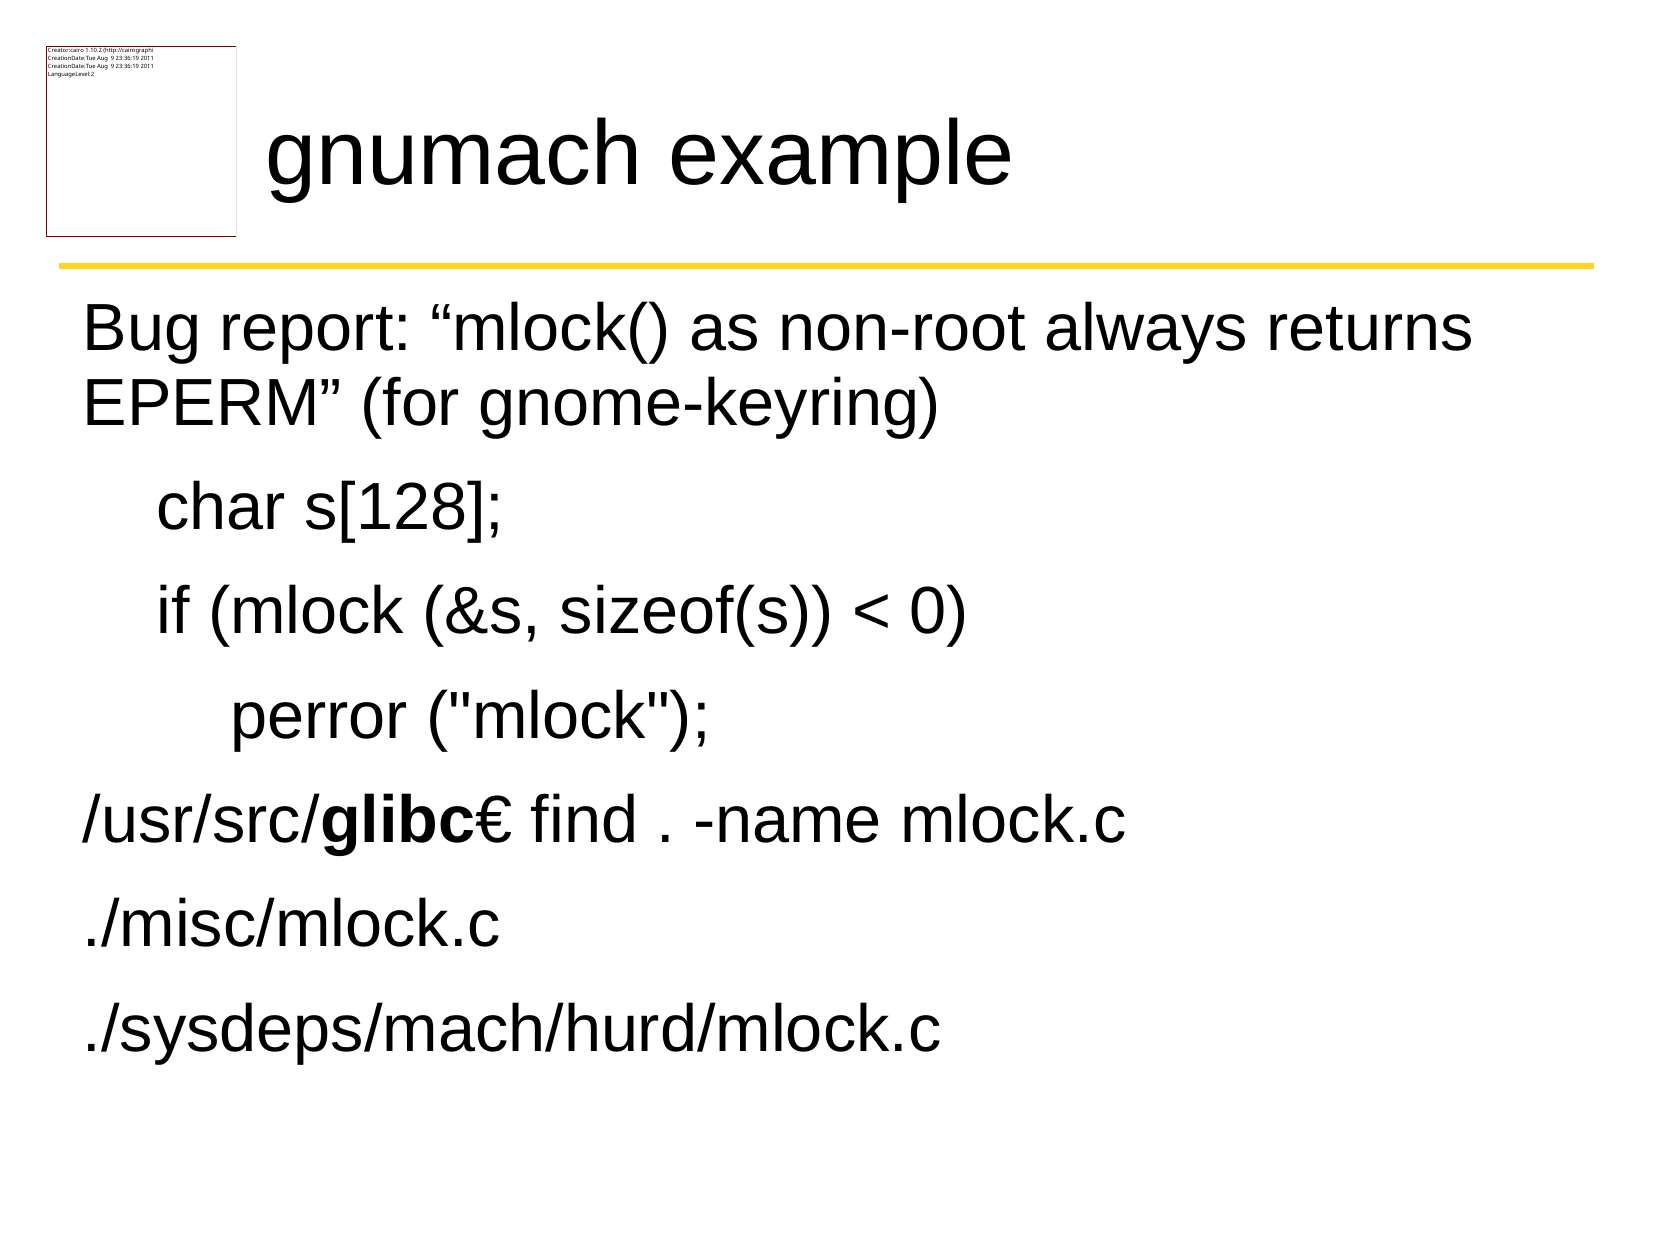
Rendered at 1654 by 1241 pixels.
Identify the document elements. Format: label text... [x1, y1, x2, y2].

title gnumach example [265, 49, 1571, 257]
list Bug report: “mlock() as non-root always returns EPERM” (for gnome-keyring) char s[128]; if (mlock (&s, sizeof(s)) < 0) perror ("mlock"); /usr/src/glibc€ find . -name mlock.c ./misc/mlock.c ./sysdeps/mach/hurd/mlock.c [82, 290, 1571, 1152]
